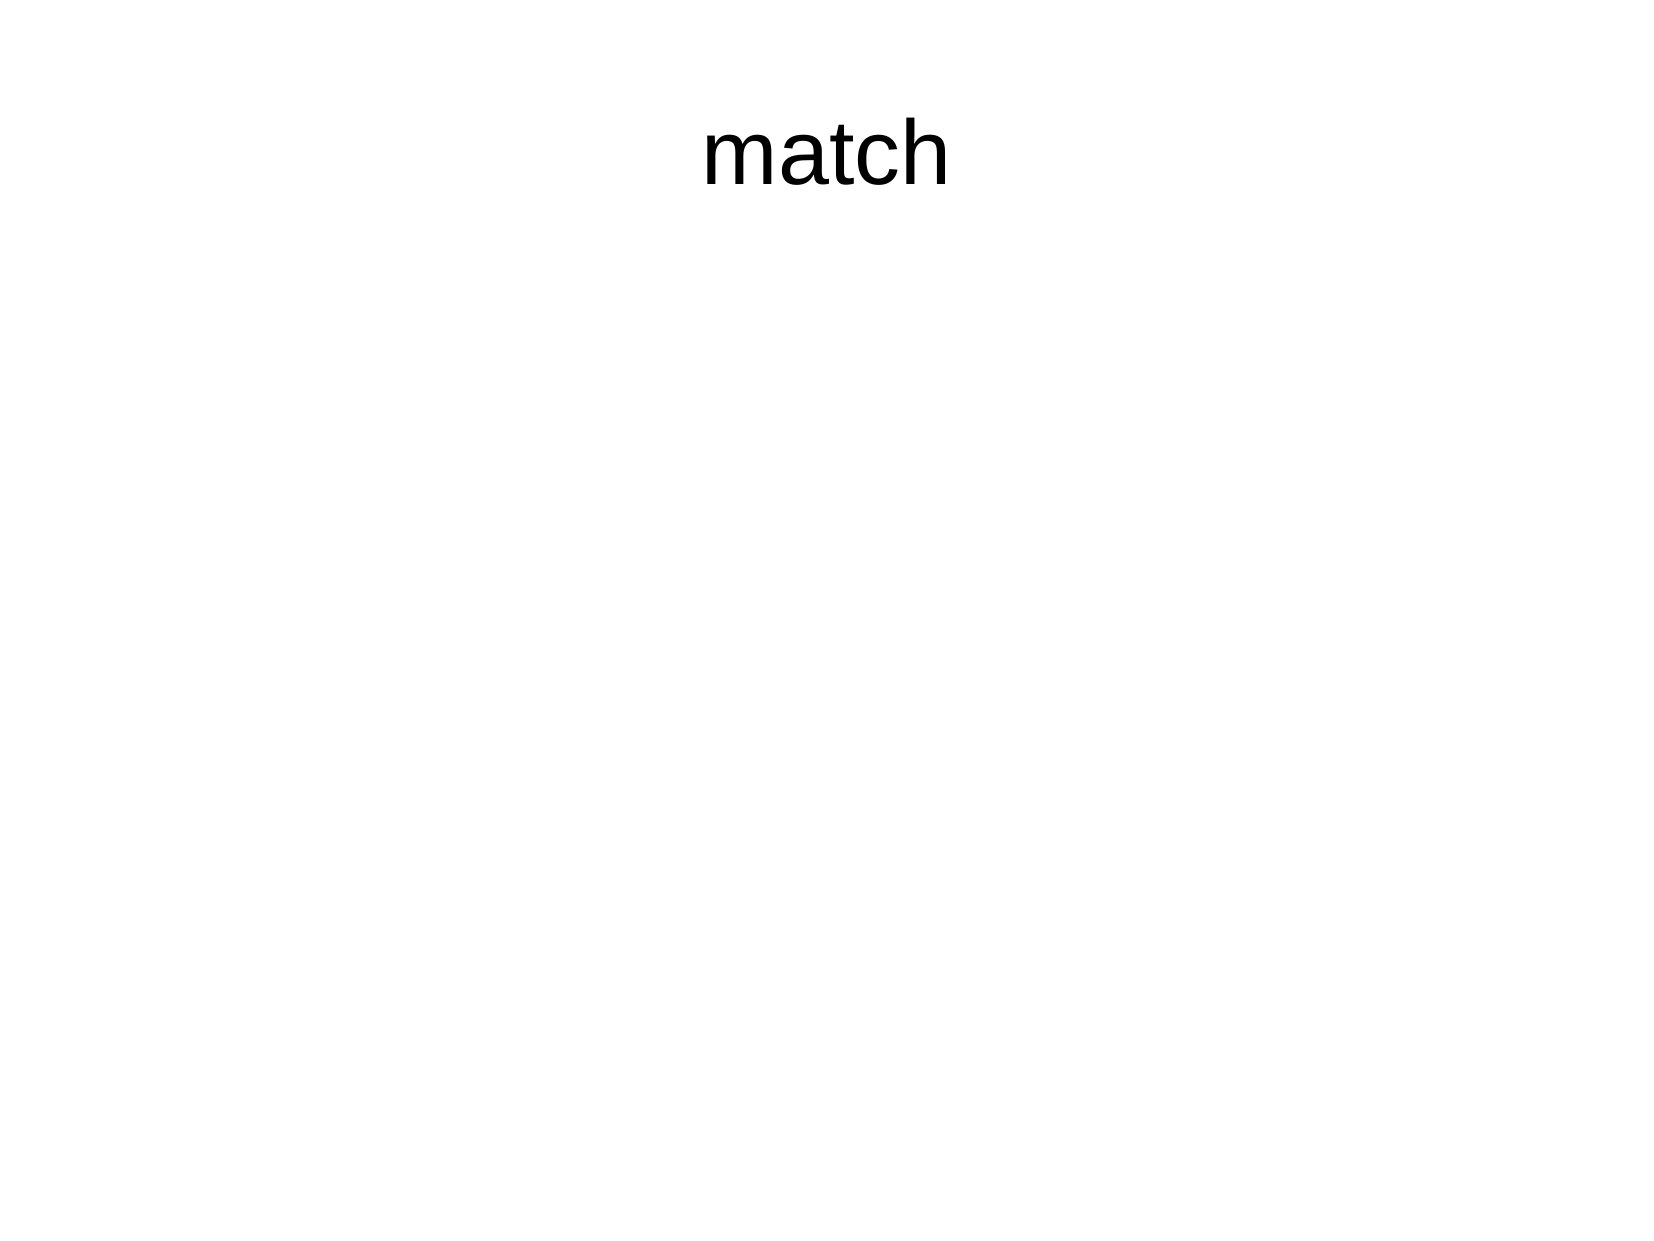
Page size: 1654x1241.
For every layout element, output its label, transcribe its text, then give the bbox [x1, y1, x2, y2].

title match [82, 49, 1571, 257]
